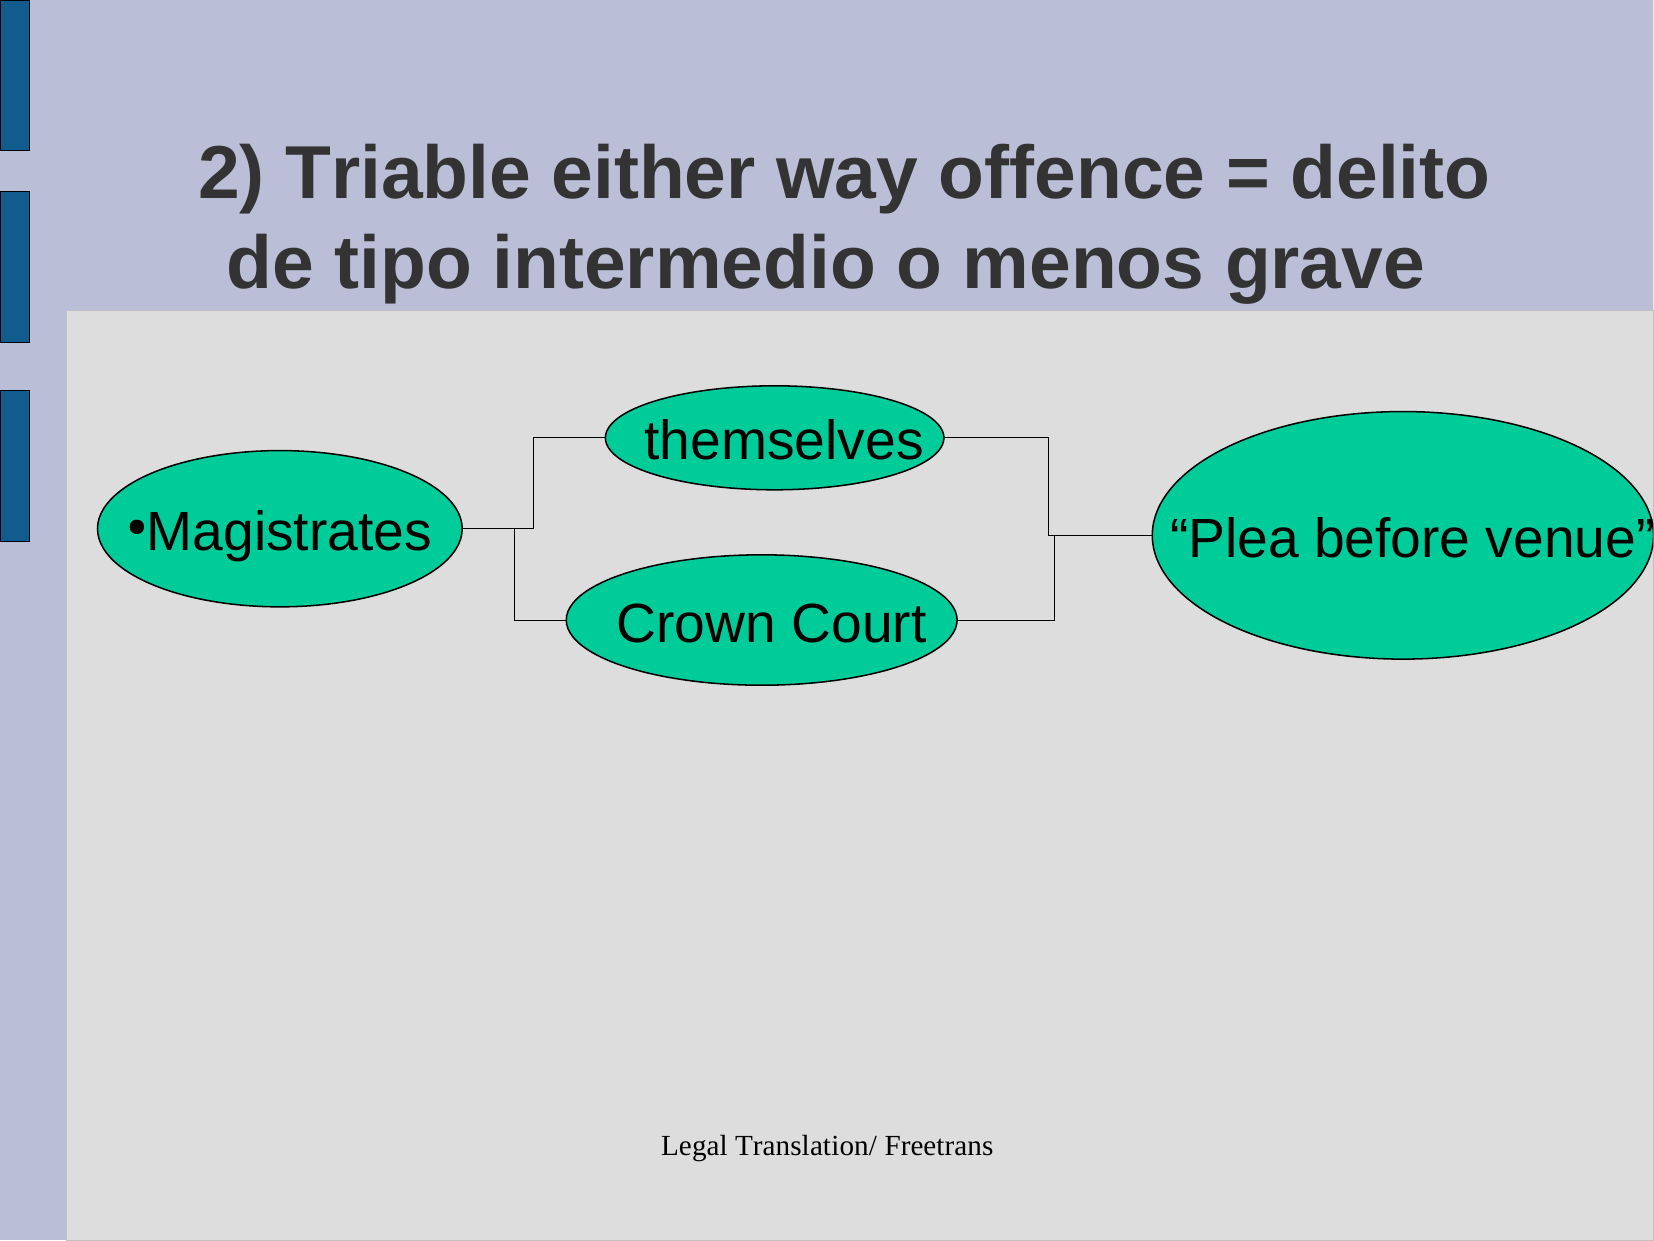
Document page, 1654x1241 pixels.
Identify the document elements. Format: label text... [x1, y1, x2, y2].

text_box Magistrates [97, 450, 463, 607]
text_box Crown Court [566, 554, 958, 686]
title 2) Triable either way offence = delito de tipo intermedio o menos grave [123, 105, 1530, 322]
list [32, 358, 1654, 1194]
list [515, 438, 1054, 620]
text_box themselves [605, 385, 944, 490]
text_box “Plea before venue” [1152, 411, 1654, 660]
